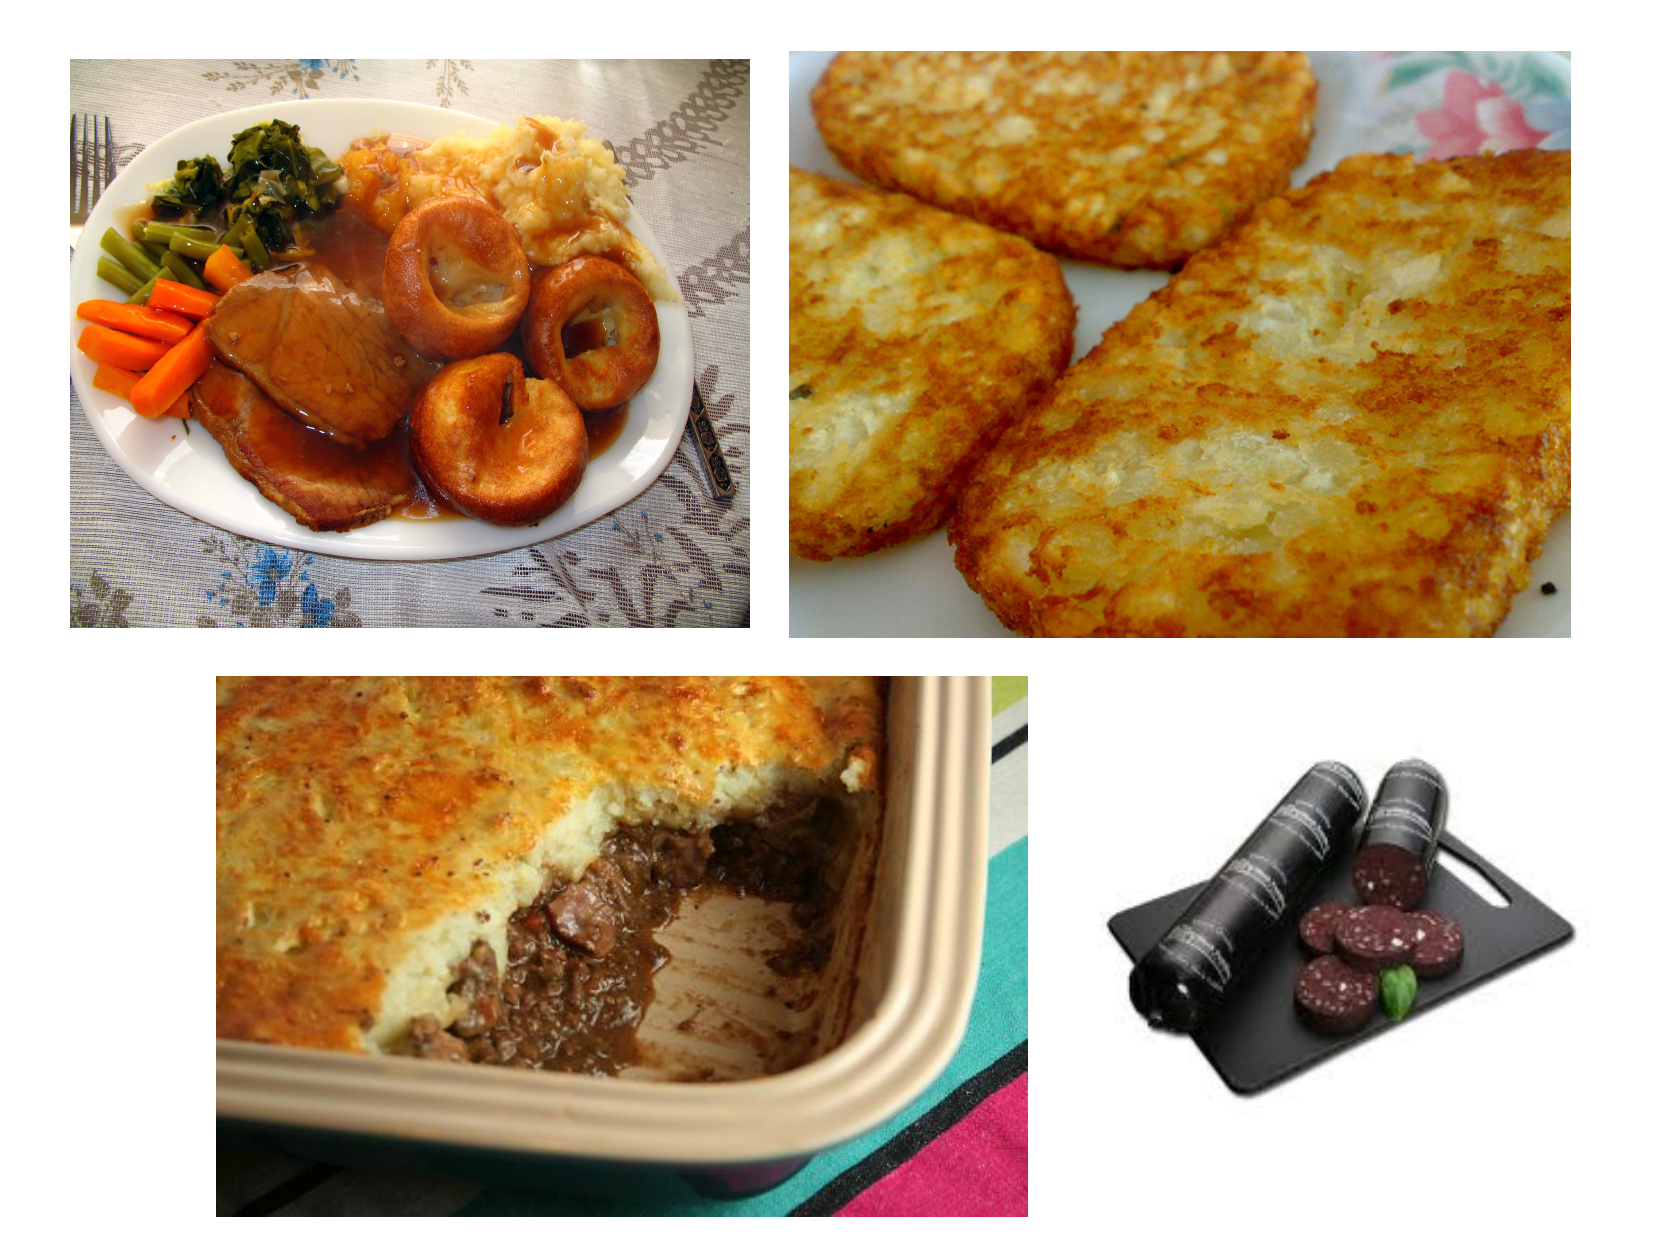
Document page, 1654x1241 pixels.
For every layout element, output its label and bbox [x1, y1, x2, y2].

picture [70, 59, 750, 628]
picture [1062, 685, 1619, 1170]
picture [216, 676, 1028, 1217]
picture [789, 51, 1571, 638]
